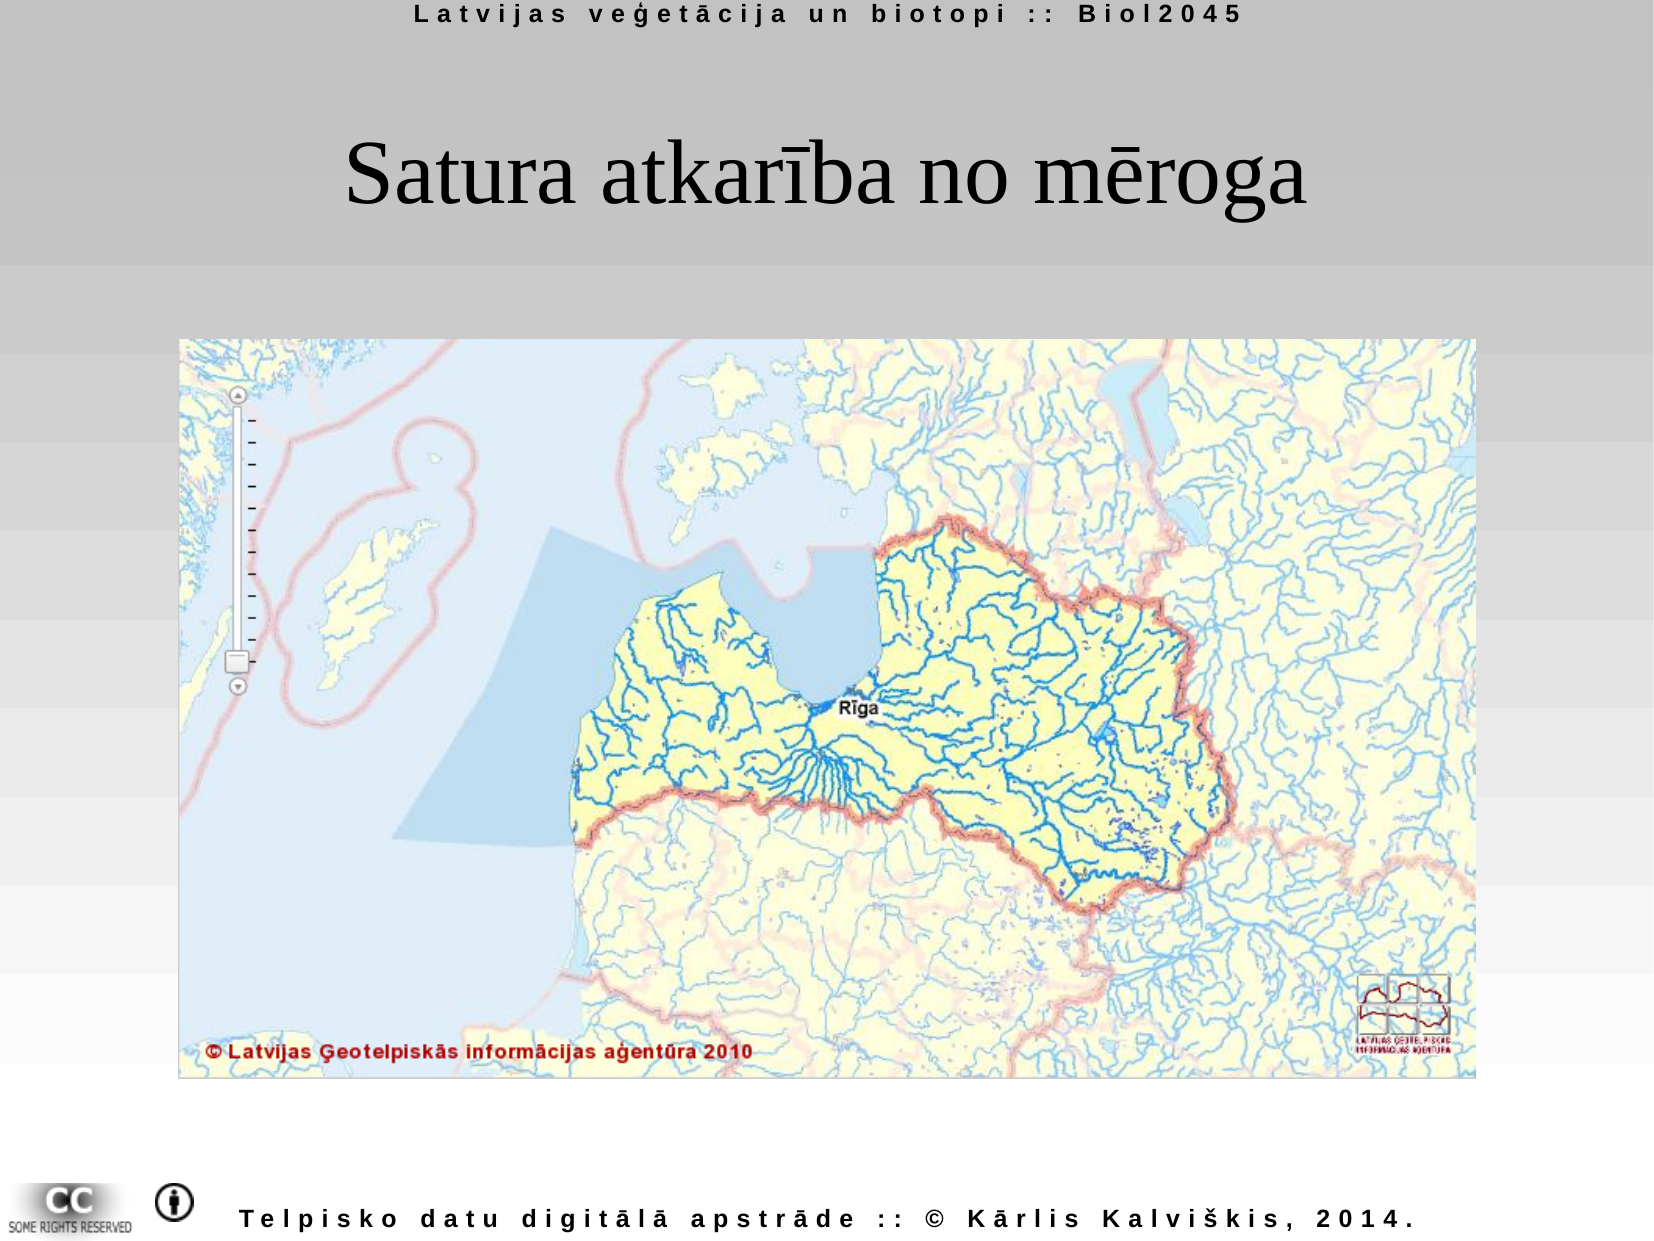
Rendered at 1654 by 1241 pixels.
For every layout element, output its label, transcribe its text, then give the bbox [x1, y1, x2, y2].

title Satura atkarība no mēroga [29, 49, 1625, 296]
picture [0, 0, 1654, 1241]
